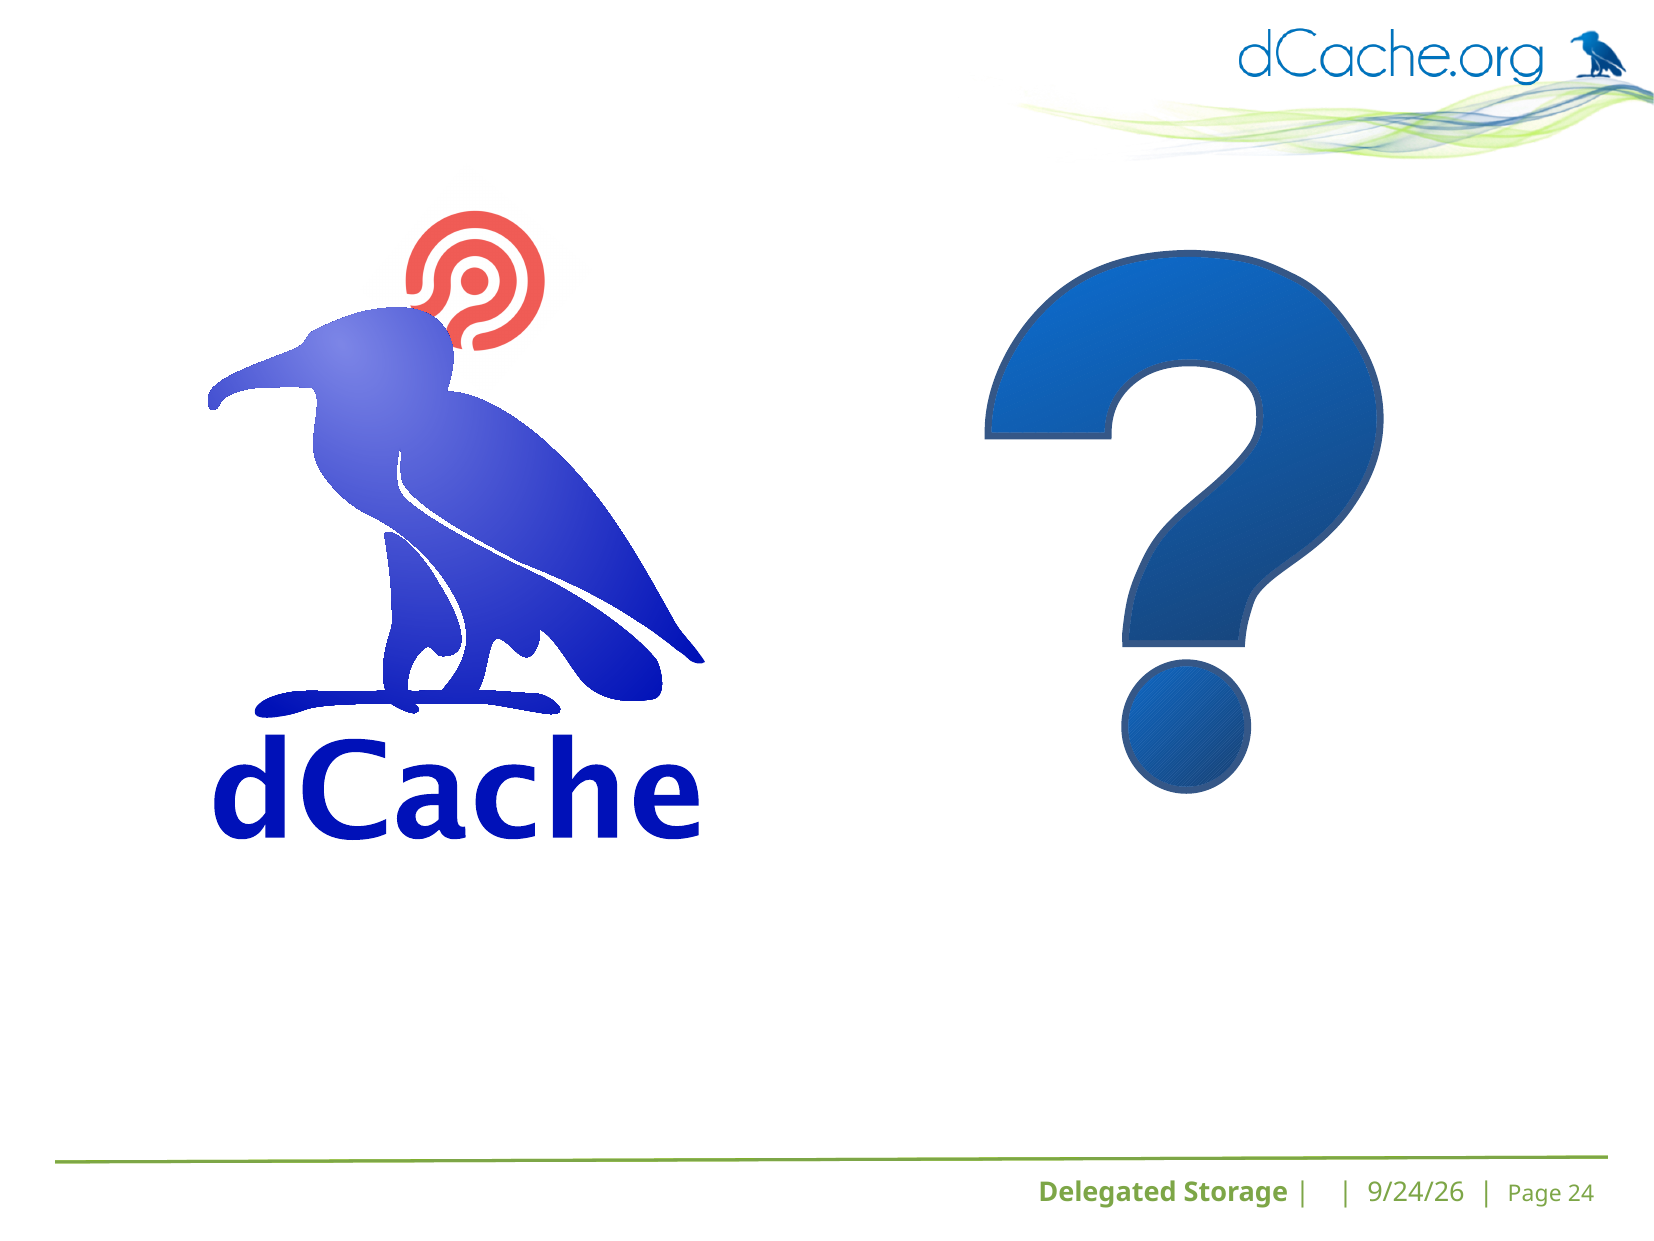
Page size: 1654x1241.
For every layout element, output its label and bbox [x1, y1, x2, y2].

picture [207, 164, 706, 841]
picture [825, 16, 1654, 898]
